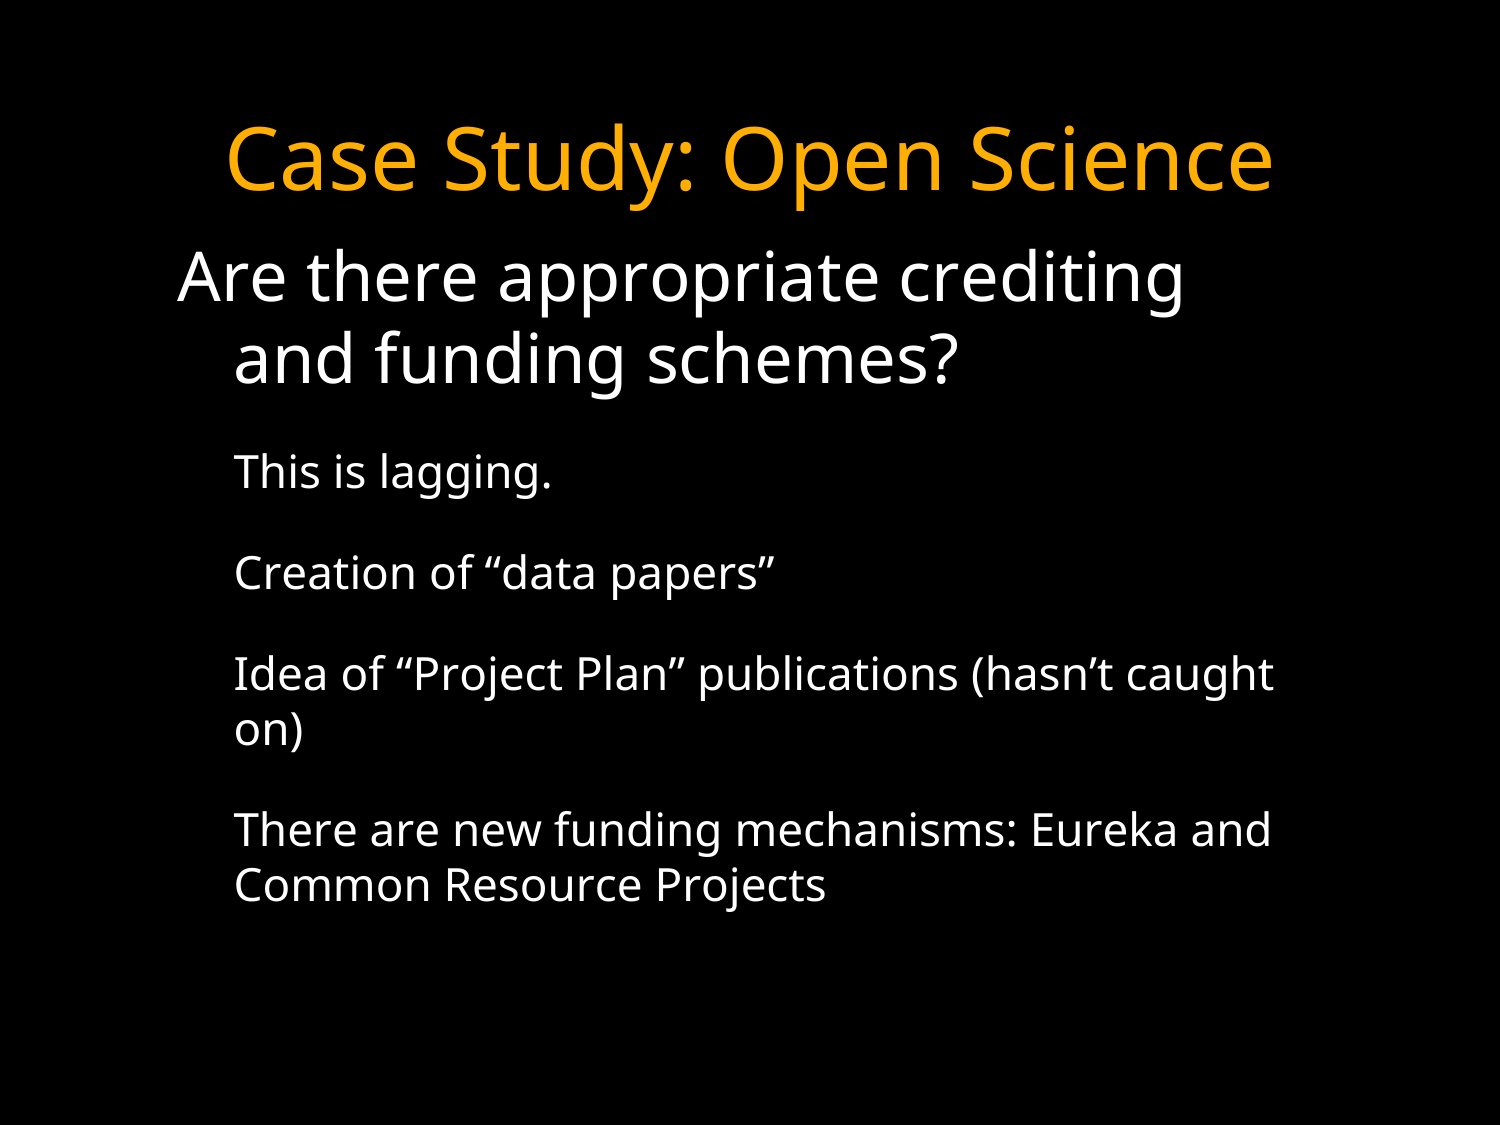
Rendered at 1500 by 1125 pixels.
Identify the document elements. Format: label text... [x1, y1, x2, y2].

title Case Study: Open Science [100, 95, 1400, 226]
list Are there appropriate crediting and funding schemes? This is lagging. Creation of “data papers” Idea of “Project Plan” publications (hasn’t caught on) There are new funding mechanisms: Eureka and Common Resource Projects [162, 224, 1338, 1019]
